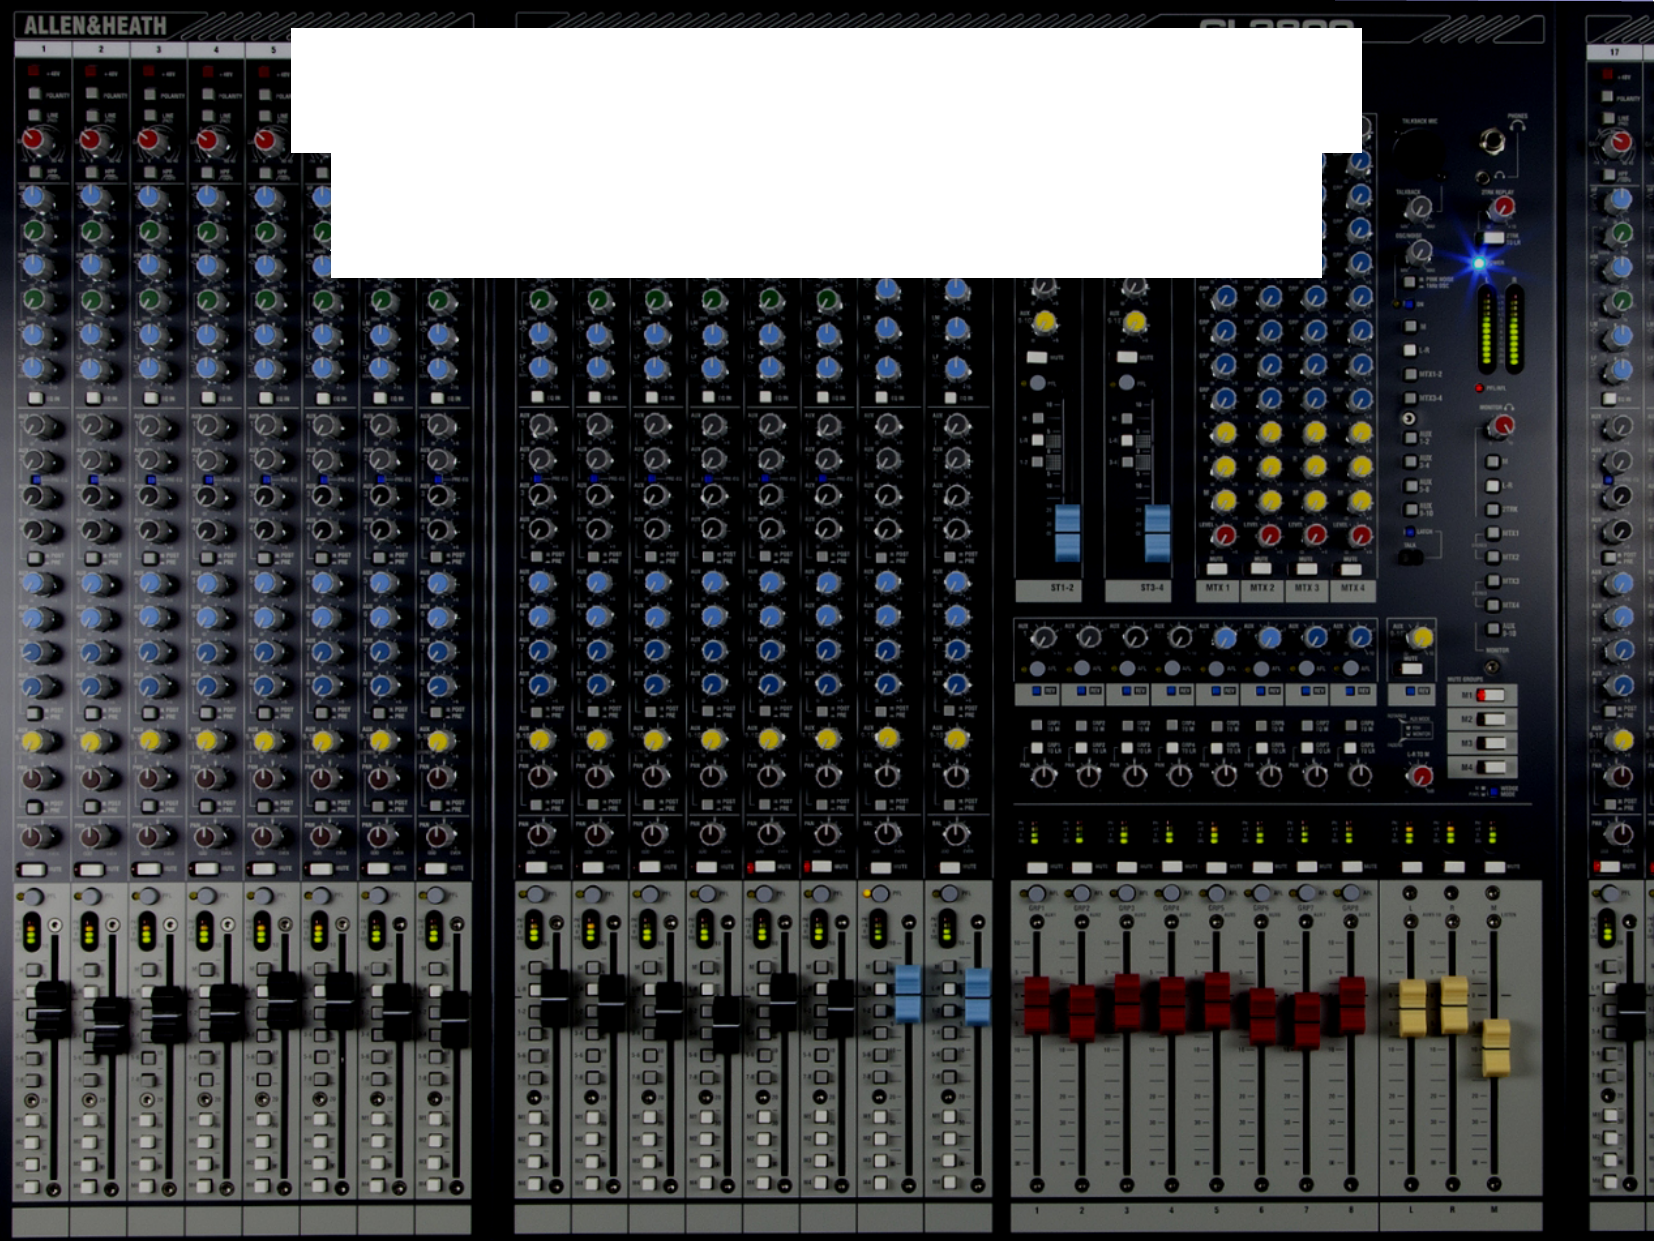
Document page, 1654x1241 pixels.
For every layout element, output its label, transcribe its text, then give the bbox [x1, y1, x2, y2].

title Theorie II: Das Mischpult Aufbau und Signalfluss [82, 27, 1571, 279]
picture [0, 0, 1653, 1241]
